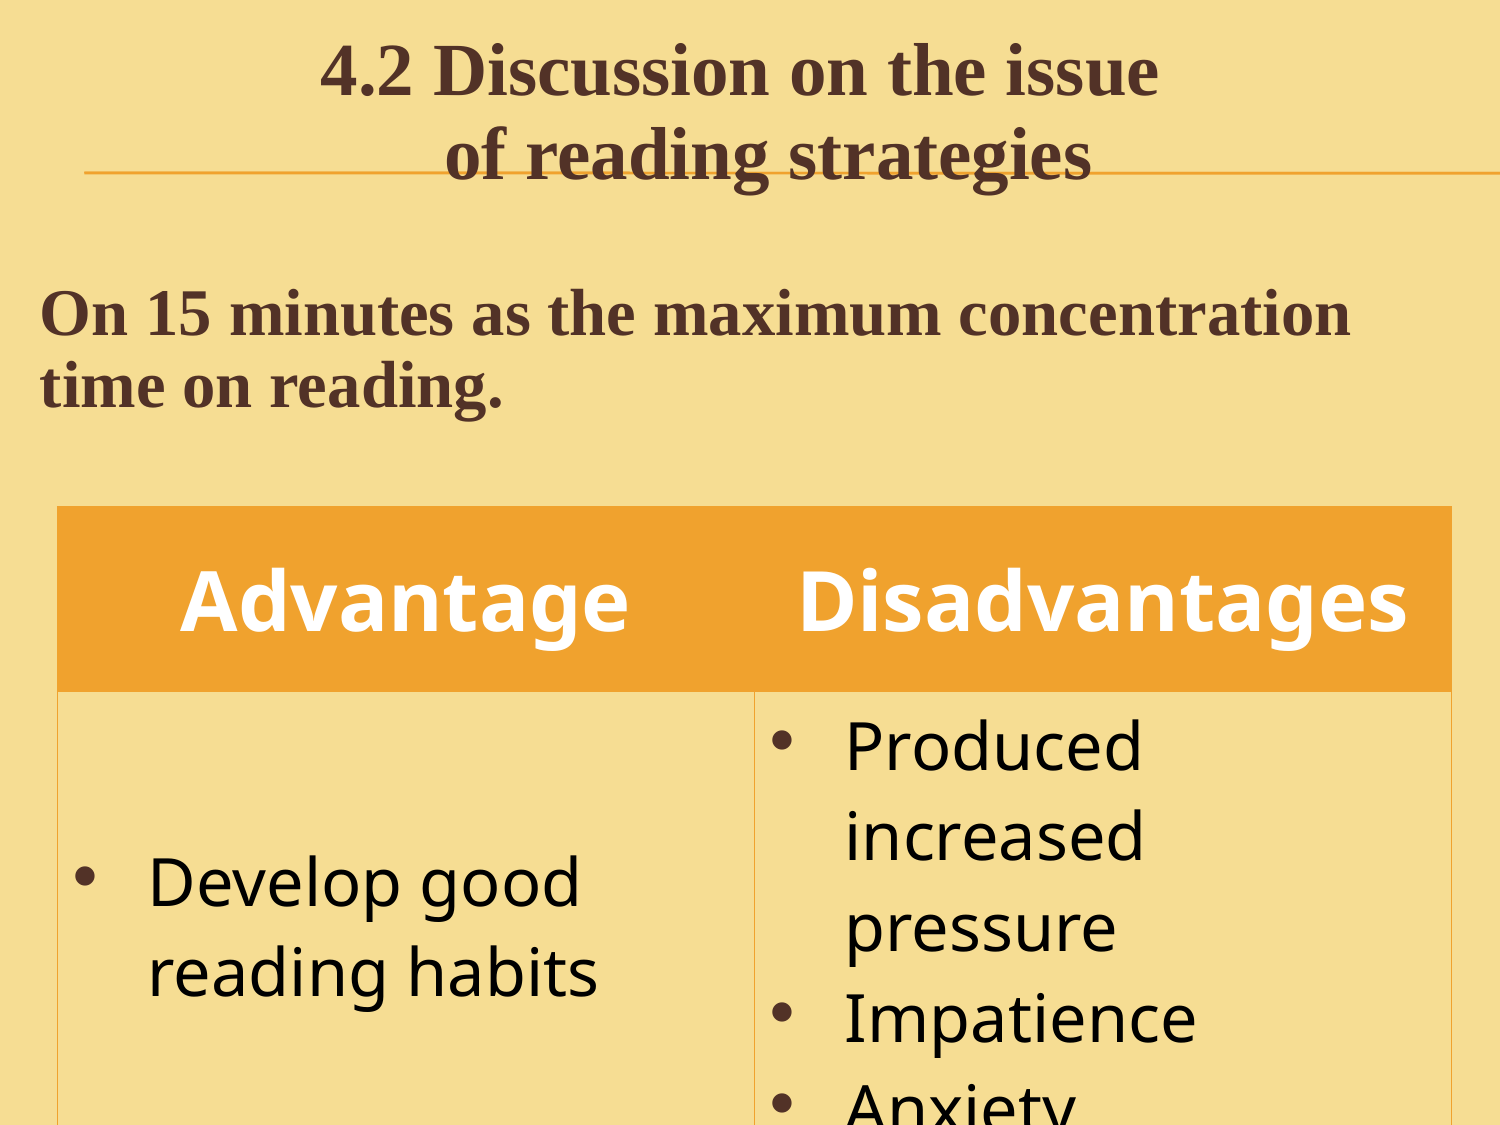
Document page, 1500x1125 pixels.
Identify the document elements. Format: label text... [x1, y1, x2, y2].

table_cell Develop good reading habits [58, 692, 754, 1125]
text_box On 15 minutes as the maximum concentration time on reading. [24, 267, 1467, 463]
table_header Disadvantages [755, 508, 1451, 690]
text_box 4.2 Discussion on the issue of reading strategies [0, 19, 1500, 203]
table_cell Produced increased pressure Impatience Anxiety [755, 692, 1451, 1125]
table_header Advantage [58, 508, 754, 690]
